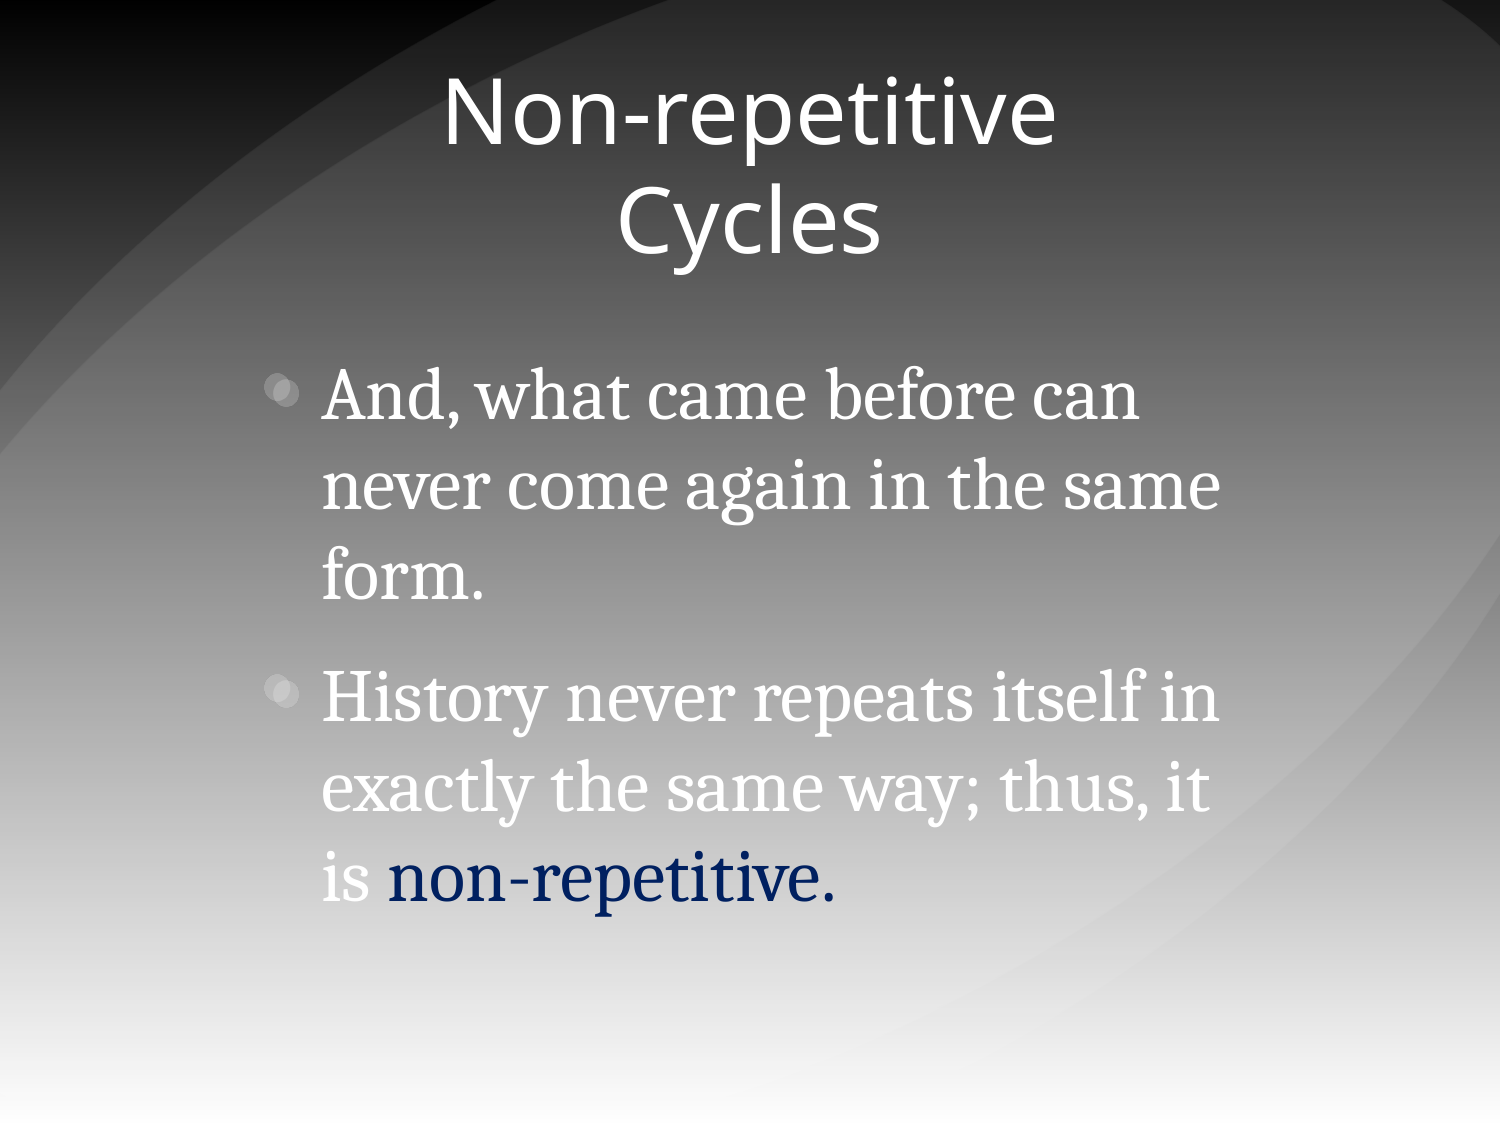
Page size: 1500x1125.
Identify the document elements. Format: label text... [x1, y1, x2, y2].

title Non-repetitive Cycles [283, 45, 1216, 288]
list And, what came before can never come again in the same form. History never repeats itself in exactly the same way; thus, it is non-repetitive. [249, 337, 1288, 1025]
picture [0, 0, 1500, 1125]
